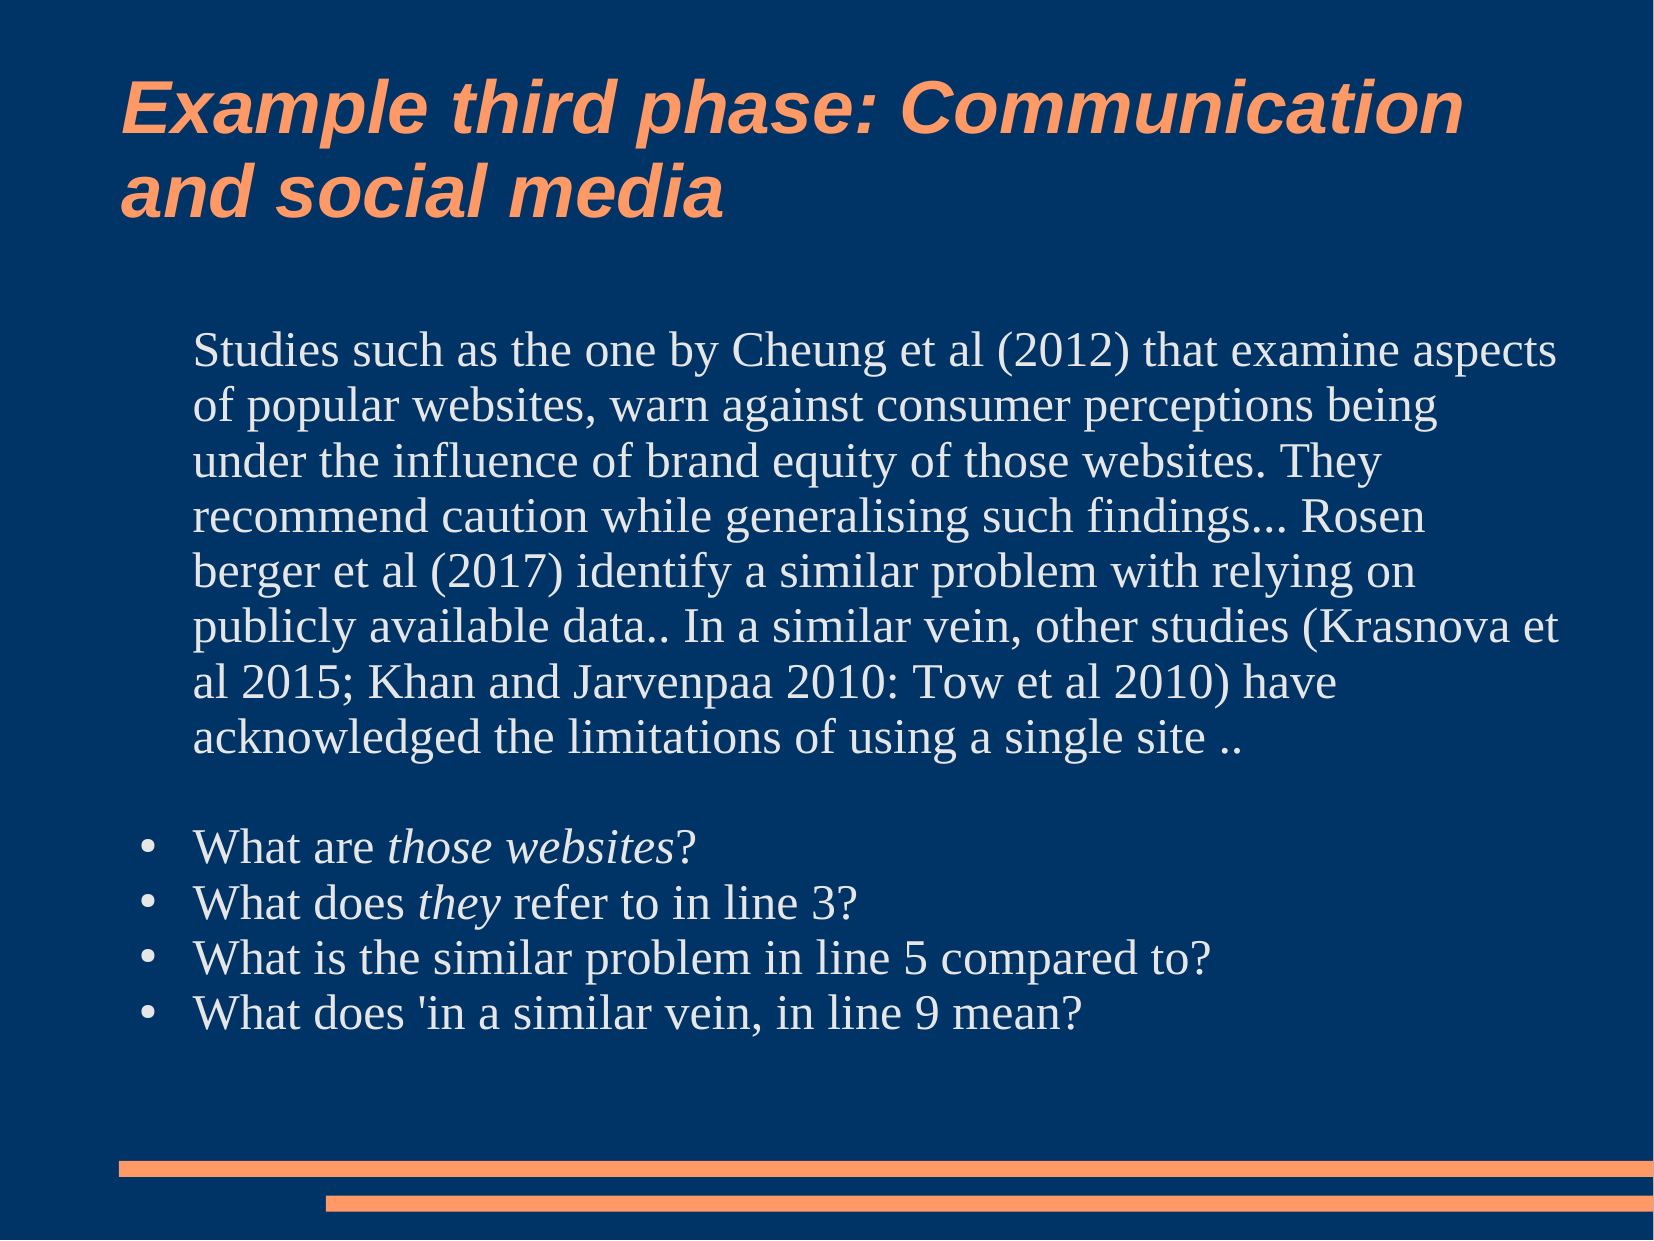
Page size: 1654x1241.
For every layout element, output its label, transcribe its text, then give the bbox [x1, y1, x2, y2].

title Example third phase: Communication and social media [121, 46, 1534, 254]
list Studies such as the one by Cheung et al (2012) that examine aspects of popular websites, warn against consumer perceptions being under the influence of brand equity of those websites. They recommend caution while generalising such findings... Rosen berger et al (2017) identify a similar problem with relying on publicly available data.. In a similar vein, other studies (Krasnova et al 2015; Khan and Jarvenpaa 2010: Tow et al 2010) have acknowledged the limitations of using a single site .. What are those websites? What does they refer to in line 3? What is the similar problem in line 5 compared to? What does 'in a similar vein, in line 9 mean? [121, 322, 1561, 1132]
